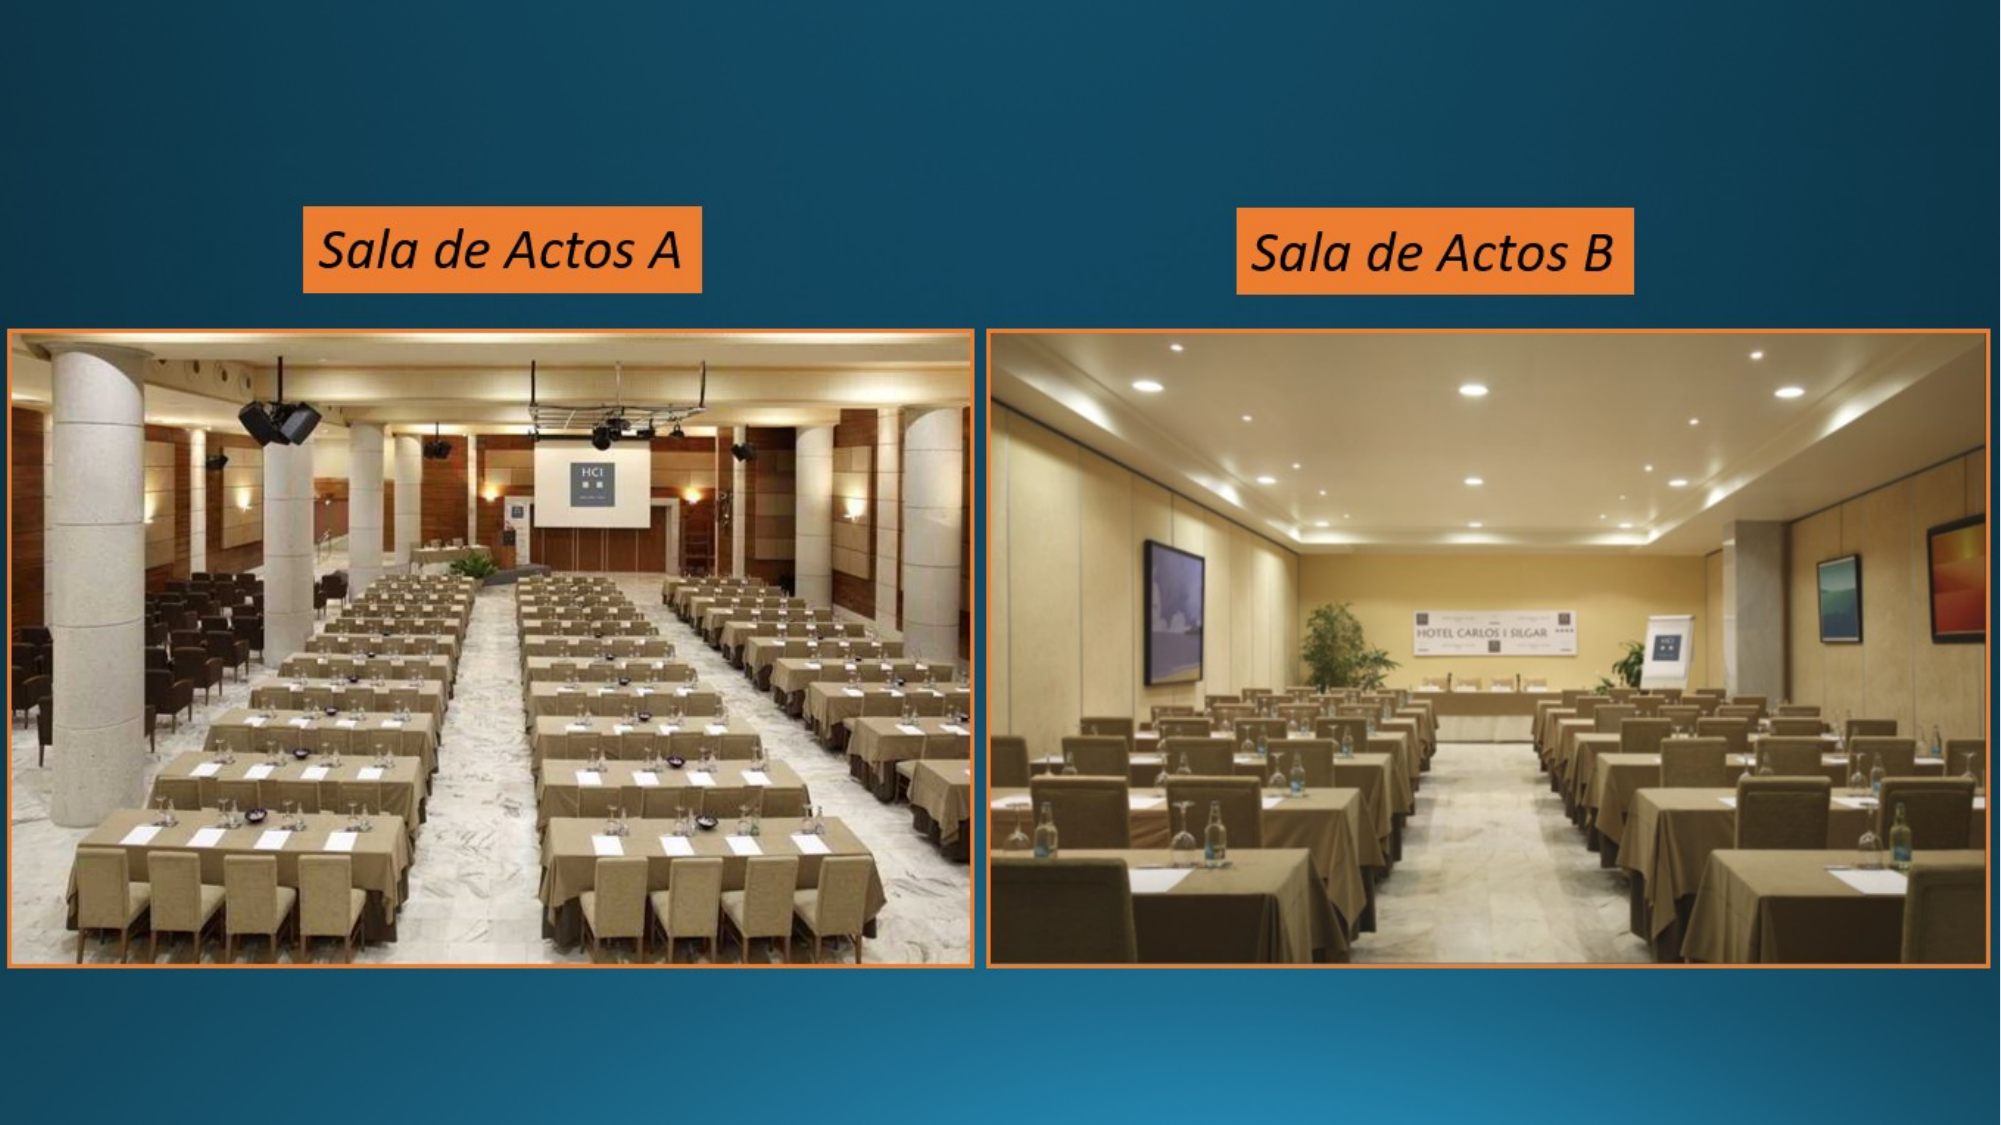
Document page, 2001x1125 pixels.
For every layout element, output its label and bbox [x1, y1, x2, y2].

picture [0, 149, 2000, 976]
